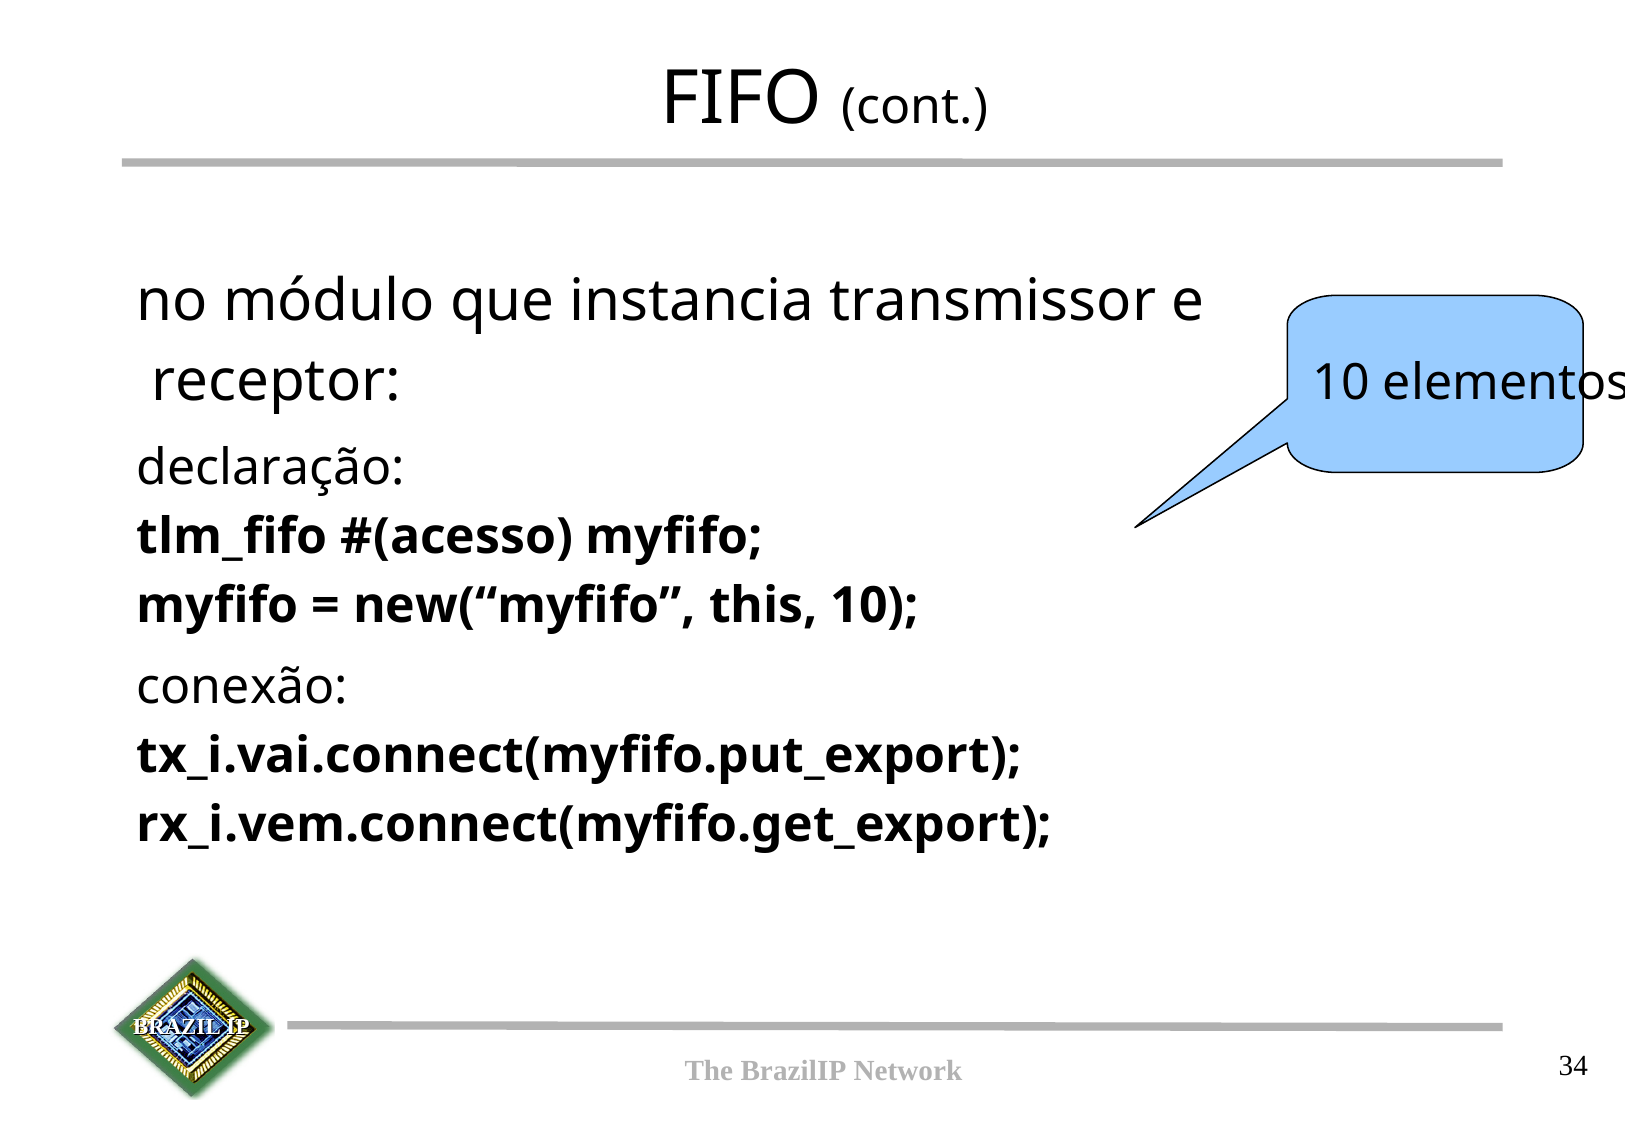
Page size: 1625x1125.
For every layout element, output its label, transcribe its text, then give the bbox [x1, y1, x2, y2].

picture [108, 953, 275, 1100]
list no módulo que instancia transmissor e receptor: declaração: tlm_fifo #(acesso) myfifo; myfifo = new(“myfifo”, this, 10); conexão: tx_i.vai.connect(myfifo.put_export); rx_i.vem.connect(myfifo.get_export); [121, 249, 1503, 926]
title FIFO (cont.)‏ [133, 0, 1515, 188]
text_box 10 elementos [1134, 295, 1584, 528]
